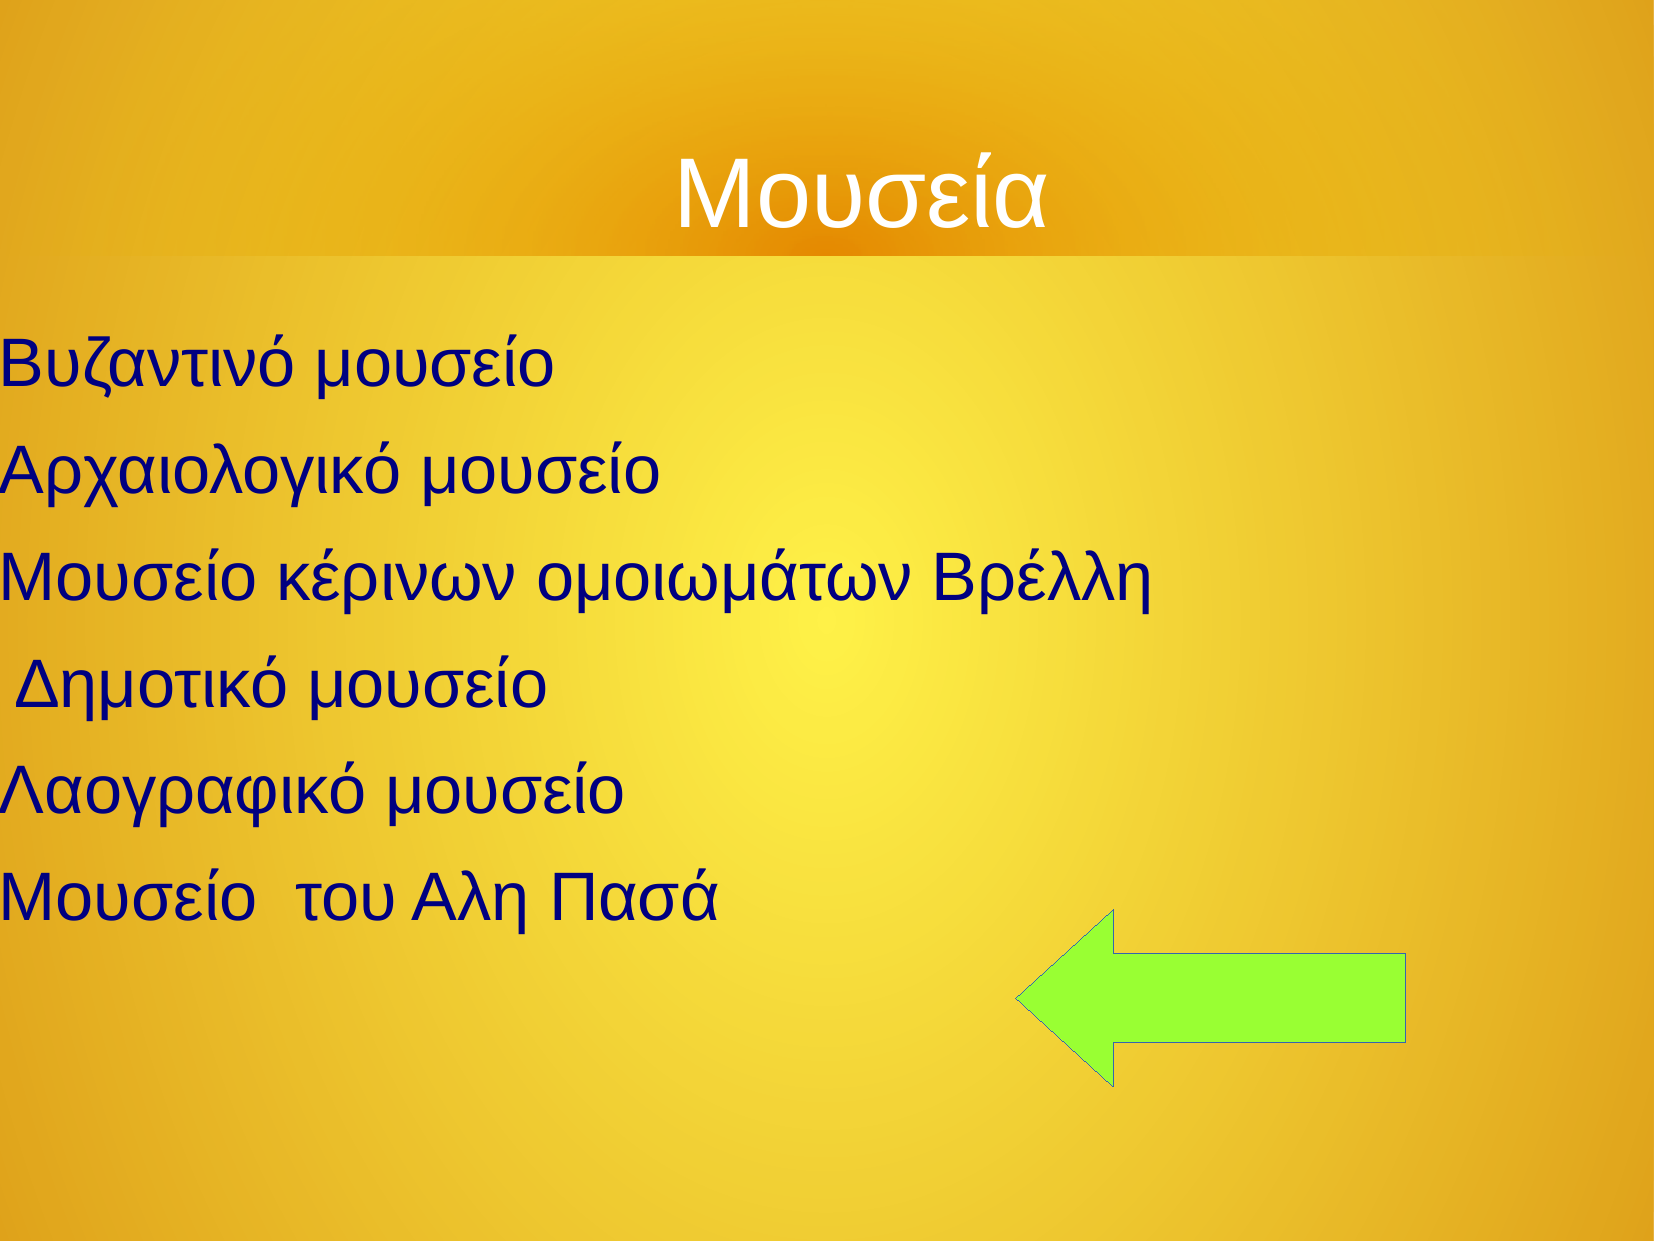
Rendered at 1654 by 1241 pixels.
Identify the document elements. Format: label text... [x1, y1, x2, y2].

list Βυζαντινό μουσείο Αρχαιολογικό μουσείο Μουσείο κέρινων ομοιωμάτων Βρέλλη Δημοτικό μουσείο Λαογραφικό μουσείο Μουσείο του Αλη Πασά [0, 324, 1264, 1045]
text_box [1015, 909, 1406, 1087]
title Μουσεία [118, 90, 1607, 296]
